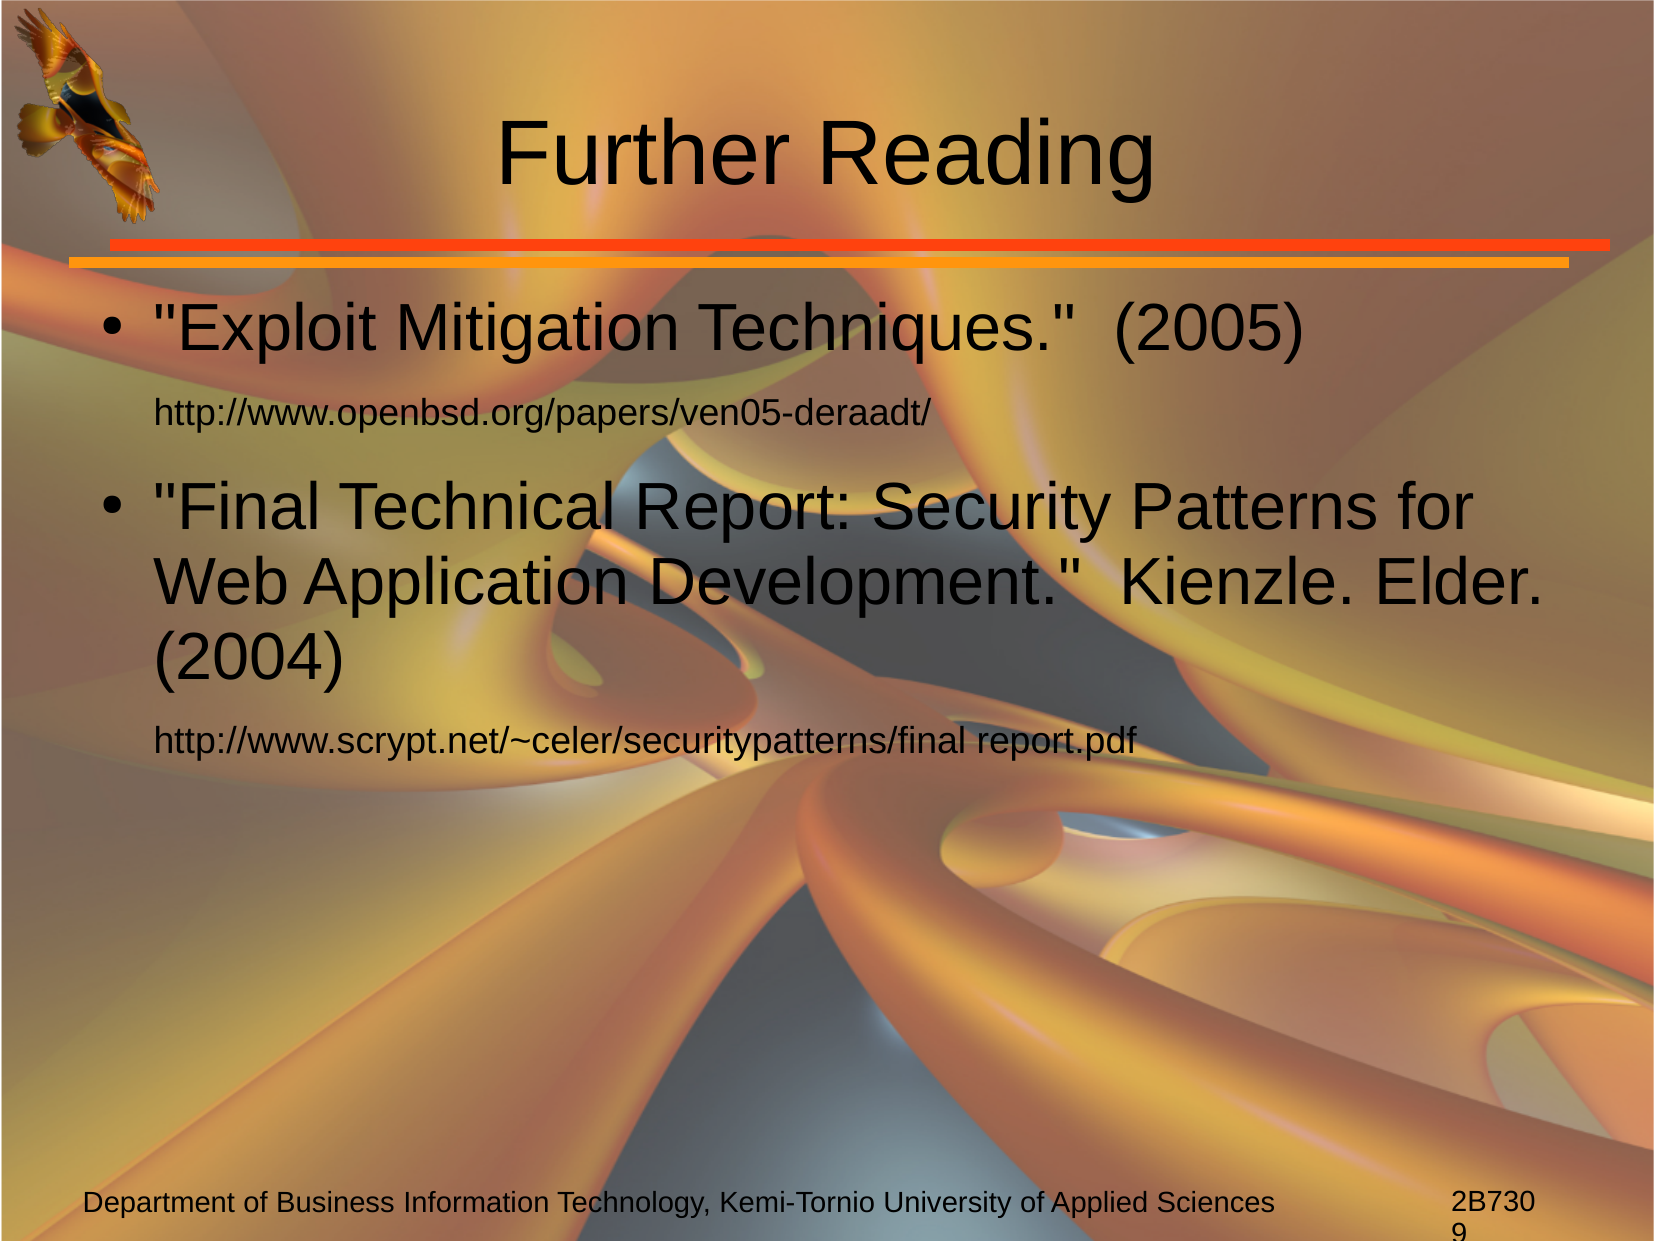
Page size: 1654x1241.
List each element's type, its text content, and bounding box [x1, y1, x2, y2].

title Further Reading [82, 56, 1571, 250]
list "Exploit Mitigation Techniques." (2005) http://www.openbsd.org/papers/ven05-deraadt/ "Final Technical Report: Security Patterns for Web Application Development." Kienzle. Elder. (2004) http://www.scrypt.net/~celer/securitypatterns/final report.pdf [82, 290, 1571, 1094]
picture [5, 8, 162, 225]
